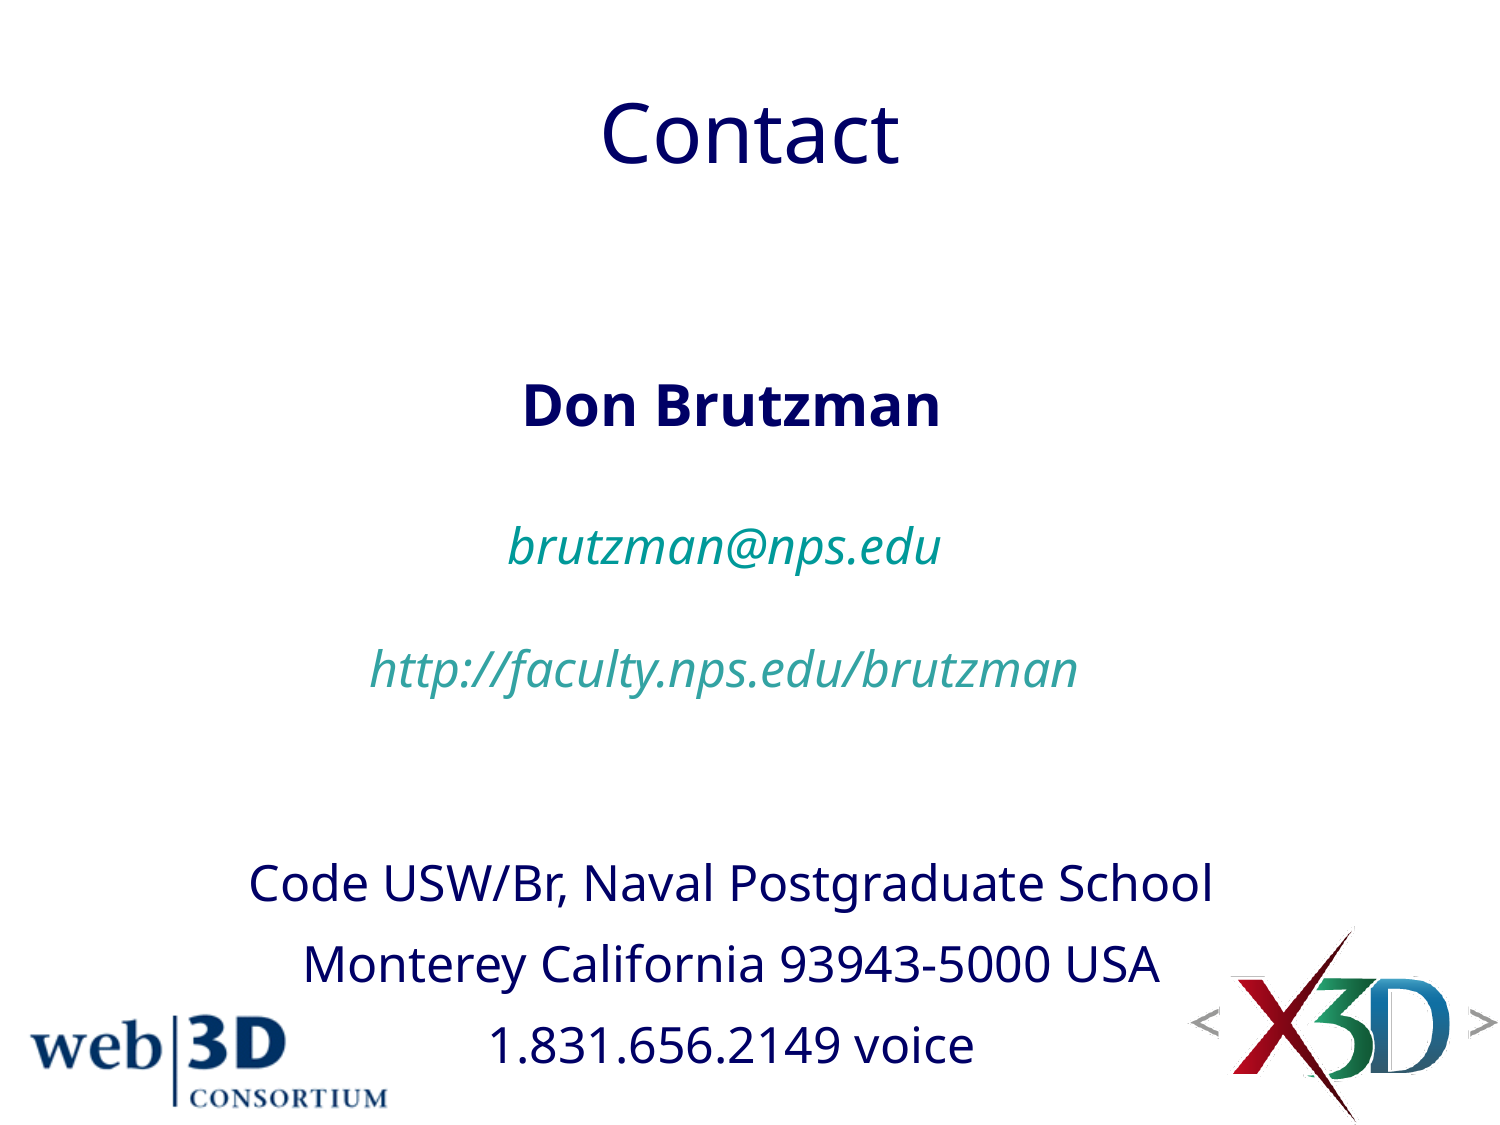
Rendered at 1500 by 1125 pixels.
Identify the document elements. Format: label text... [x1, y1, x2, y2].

picture [12, 998, 413, 1118]
list Don Brutzman brutzman@nps.edu http://faculty.nps.edu/brutzman Code USW/Br, Naval Postgraduate School Monterey California 93943-5000 USA 1.831.656.2149 voice [135, 262, 1329, 1010]
title Contact [112, 37, 1388, 225]
picture [1187, 926, 1500, 1125]
